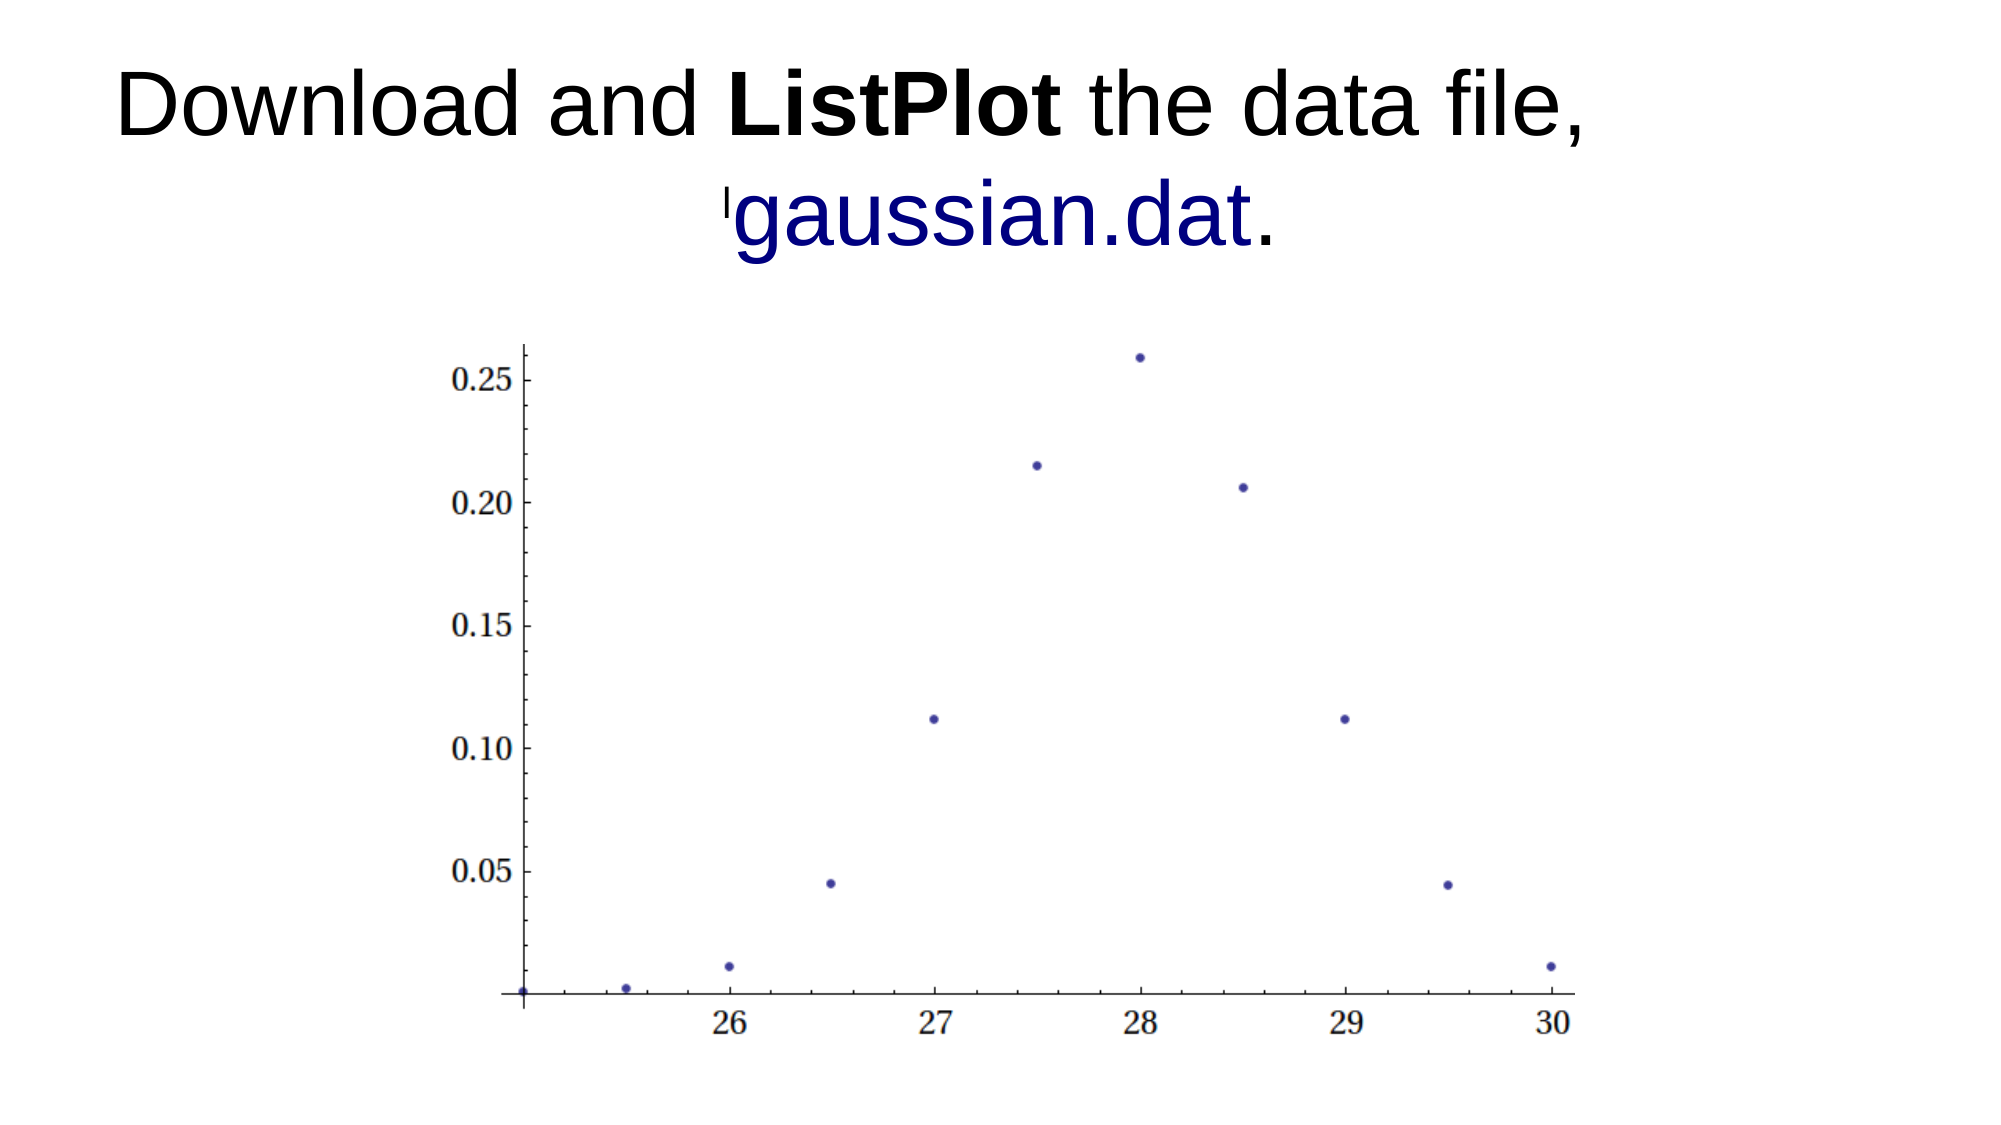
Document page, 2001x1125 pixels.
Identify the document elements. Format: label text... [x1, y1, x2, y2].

picture [450, 344, 1575, 1042]
text_box Download and ListPlot the data file, gaussian.dat. [99, 35, 1900, 242]
